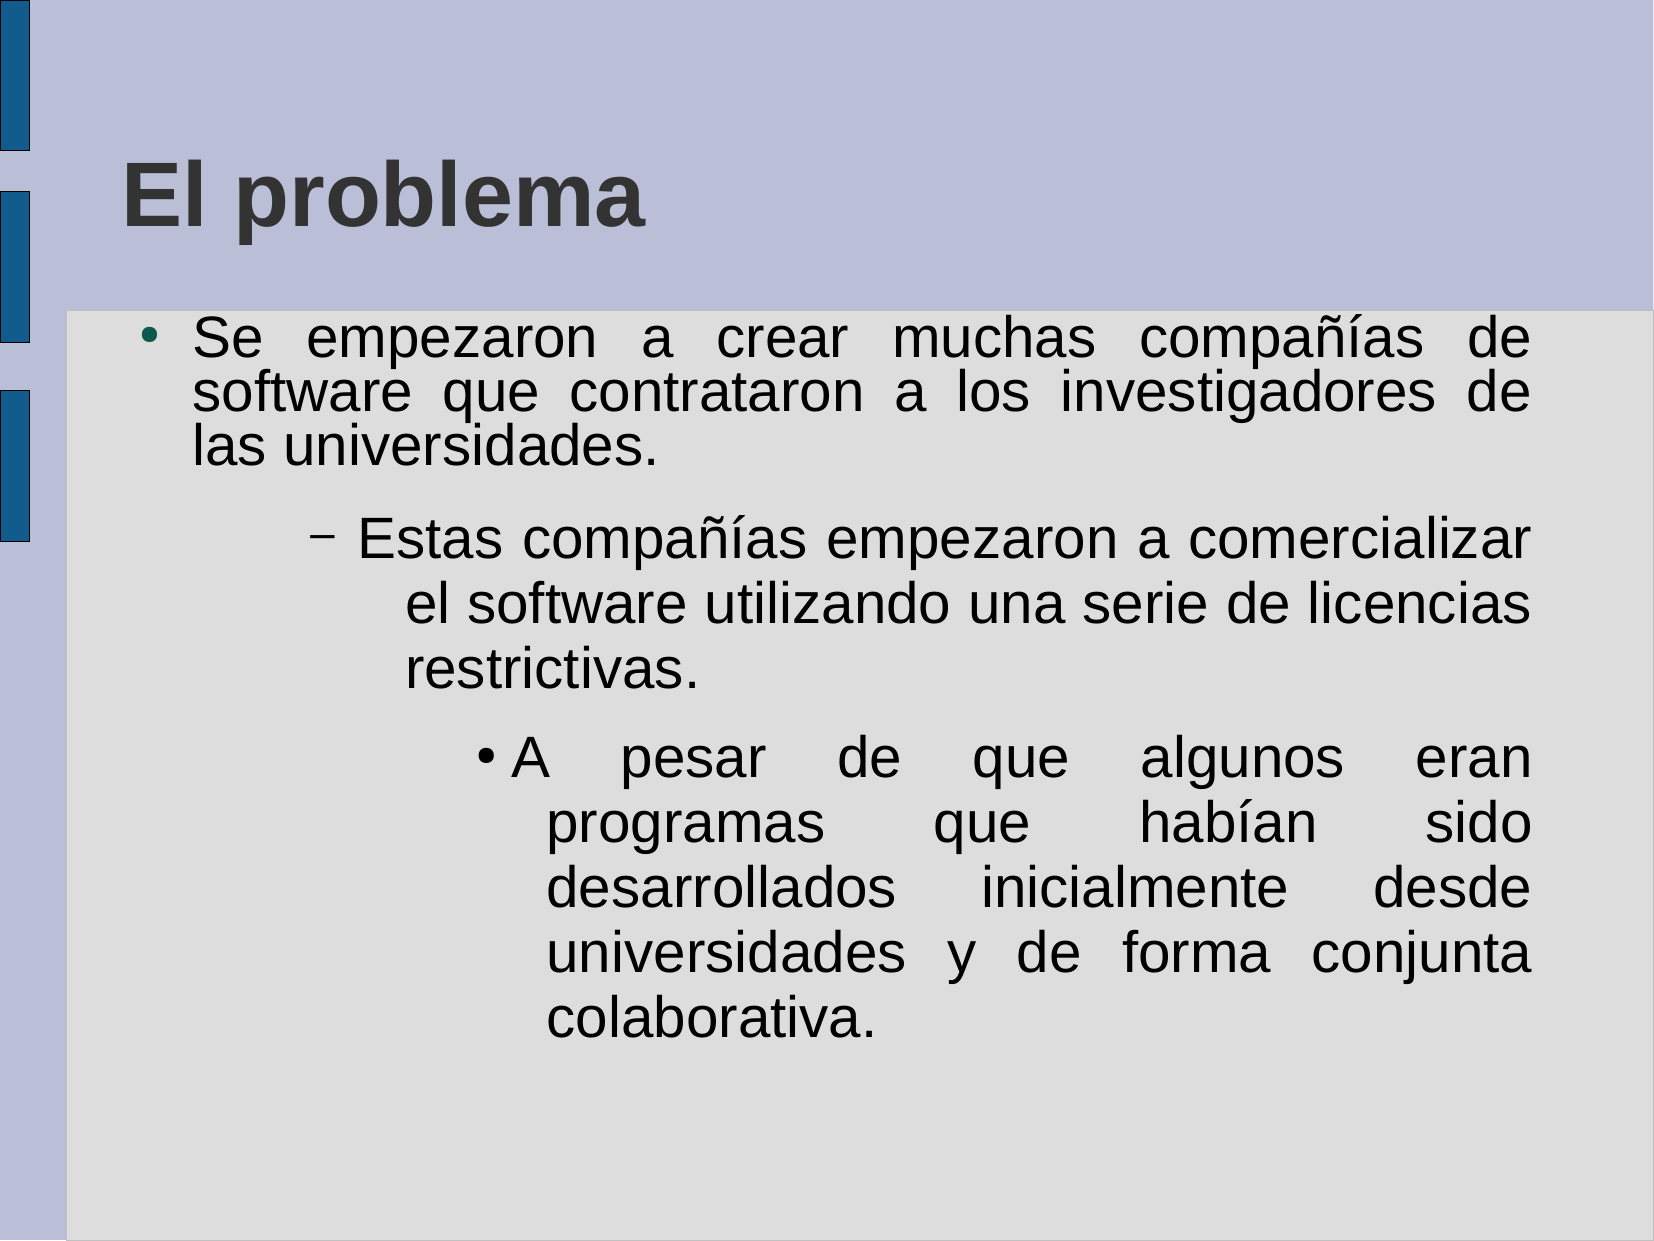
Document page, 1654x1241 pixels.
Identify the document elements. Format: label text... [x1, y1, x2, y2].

list Se empezaron a crear muchas compañías de software que contrataron a los investigadores de las universidades. Estas compañías empezaron a comercializar el software utilizando una serie de licencias restrictivas. A pesar de que algunos eran programas que habían sido desarrollados inicialmente desde universidades y de forma conjunta colaborativa. [121, 314, 1534, 1082]
title El problema [121, 98, 1534, 291]
